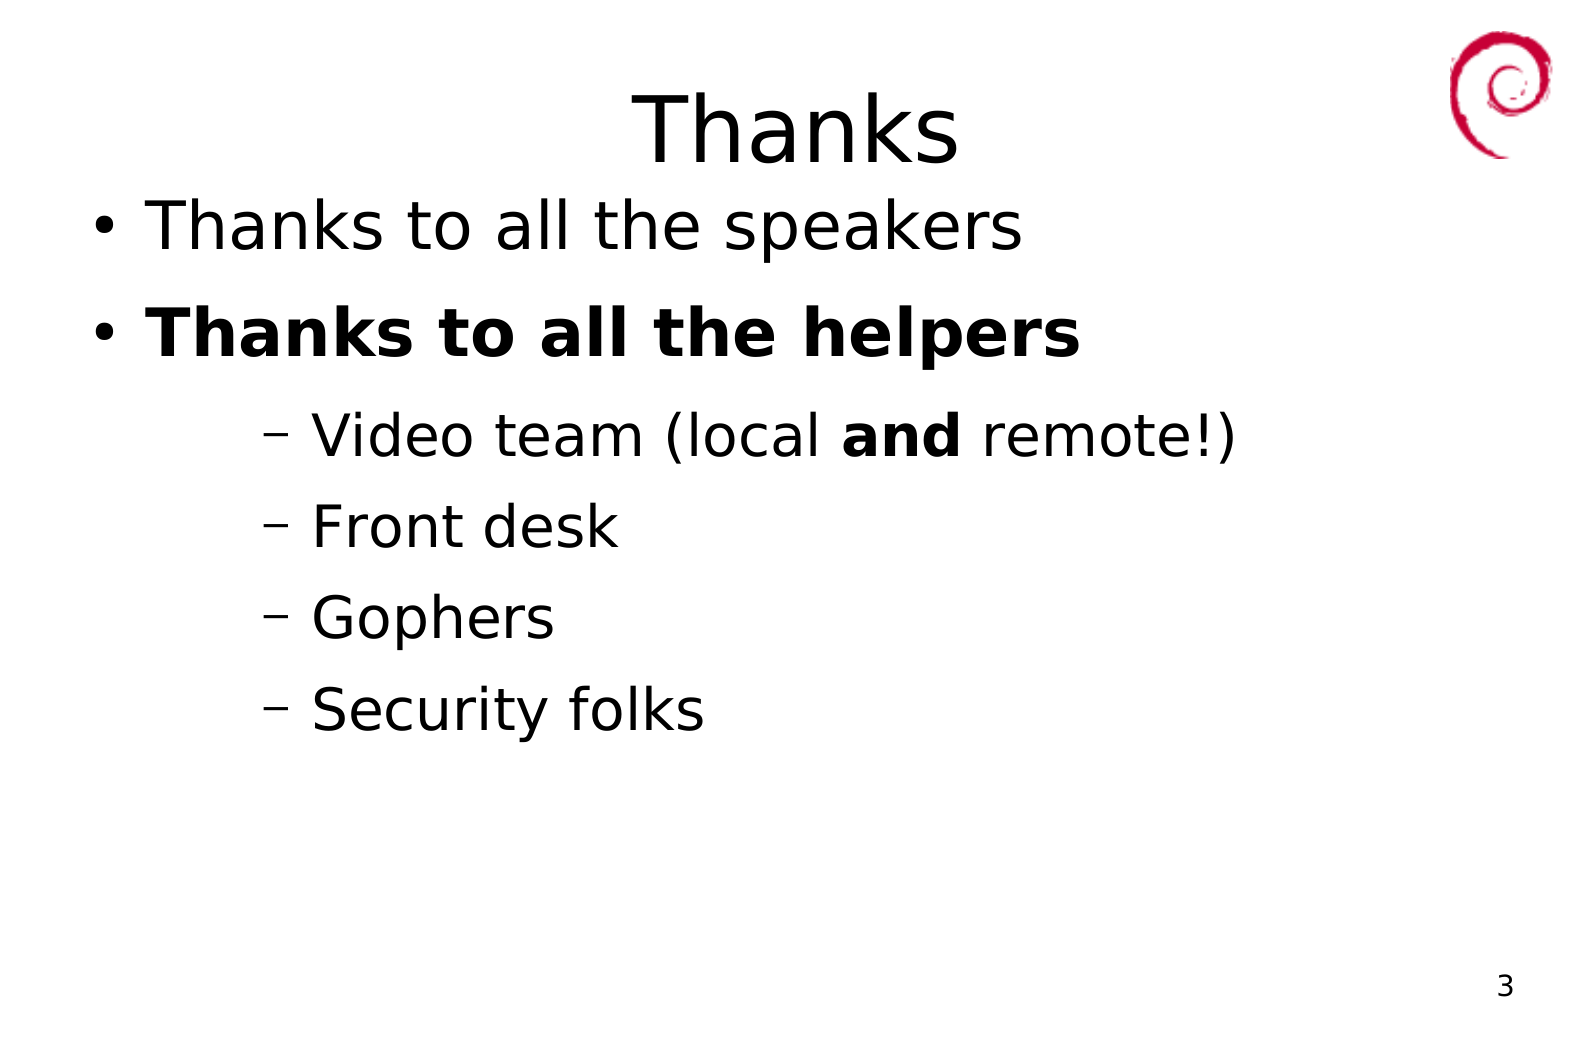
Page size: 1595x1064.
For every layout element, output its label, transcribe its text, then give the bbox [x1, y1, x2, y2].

title Thanks [79, 42, 1515, 220]
list Thanks to all the speakers Thanks to all the helpers Video team (local and remote!) Front desk Gophers Security folks [75, 187, 1510, 1050]
picture [1450, 31, 1555, 159]
